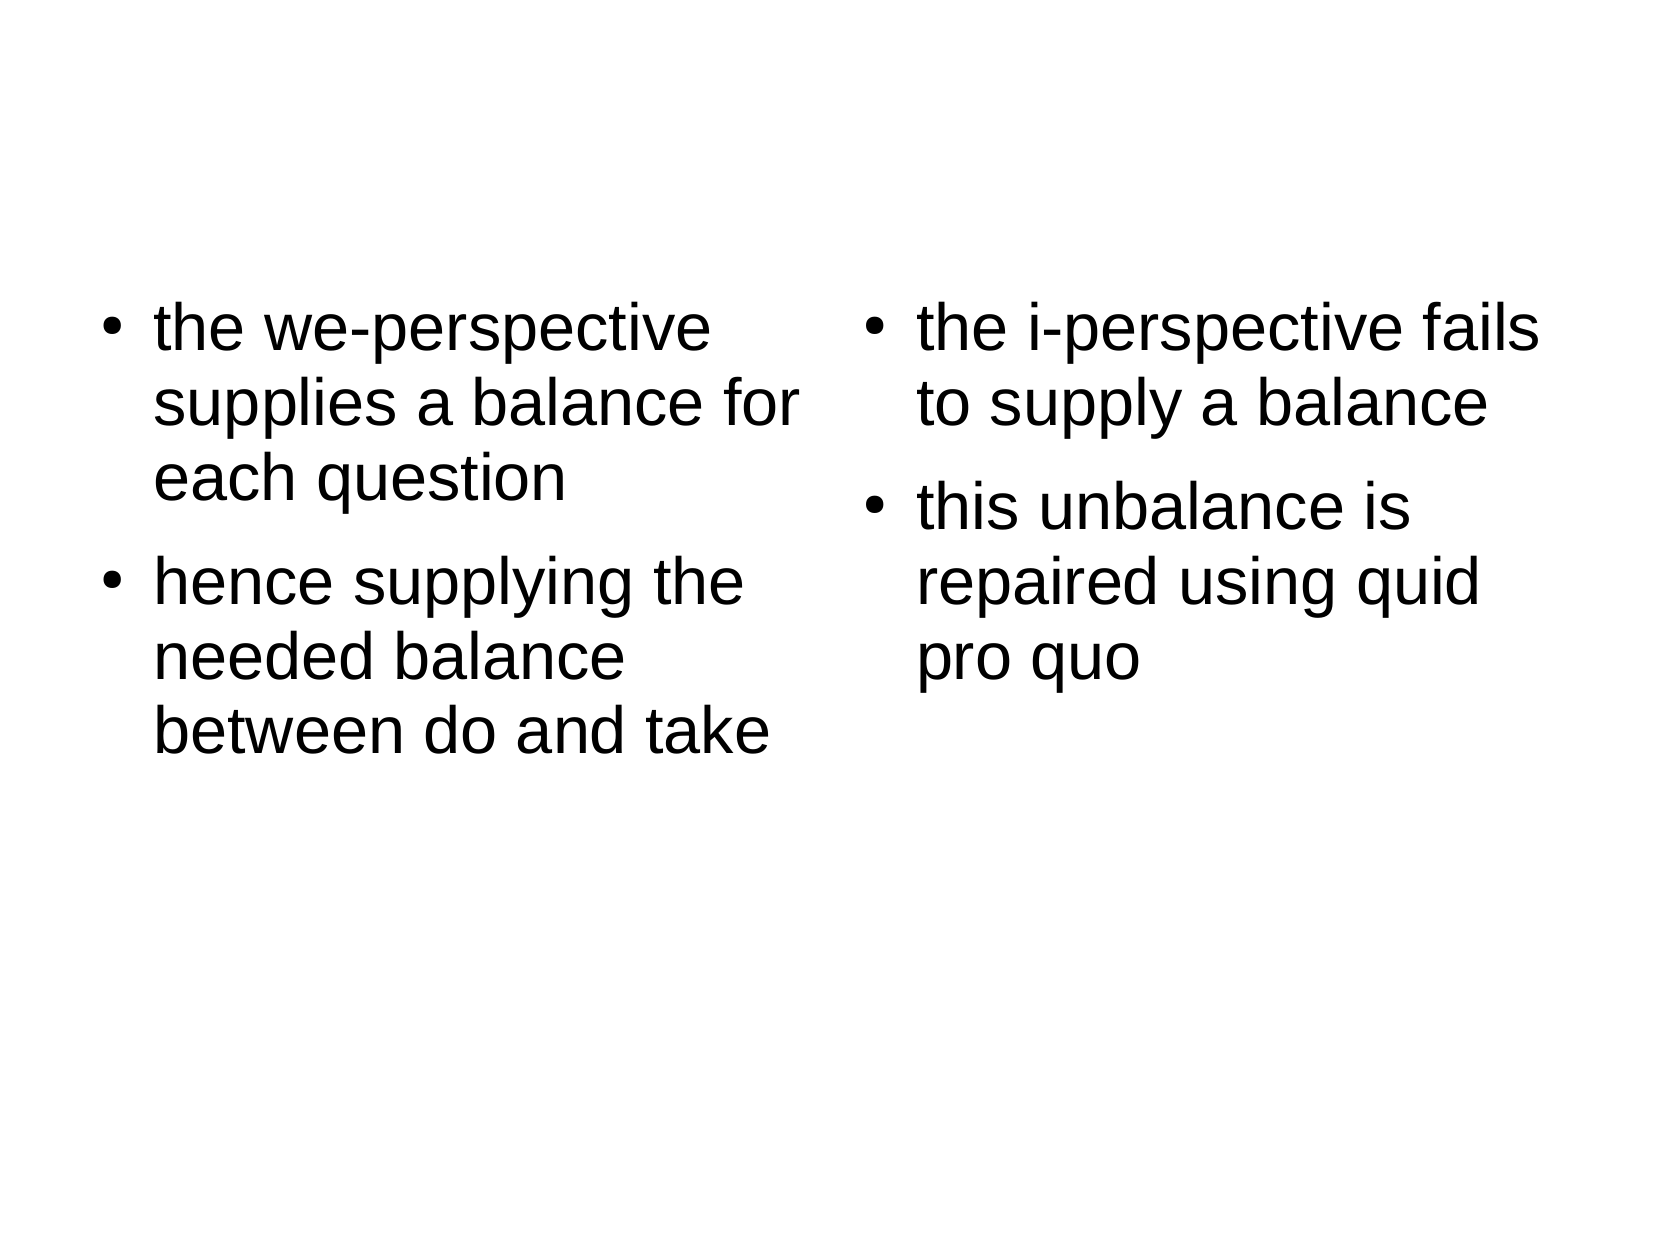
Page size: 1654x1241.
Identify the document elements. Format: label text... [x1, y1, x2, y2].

list the we-perspective supplies a balance for each question hence supplying the needed balance between do and take [82, 290, 809, 1010]
list the i-perspective fails to supply a balance this unbalance is repaired using quid pro quo [845, 290, 1572, 1010]
